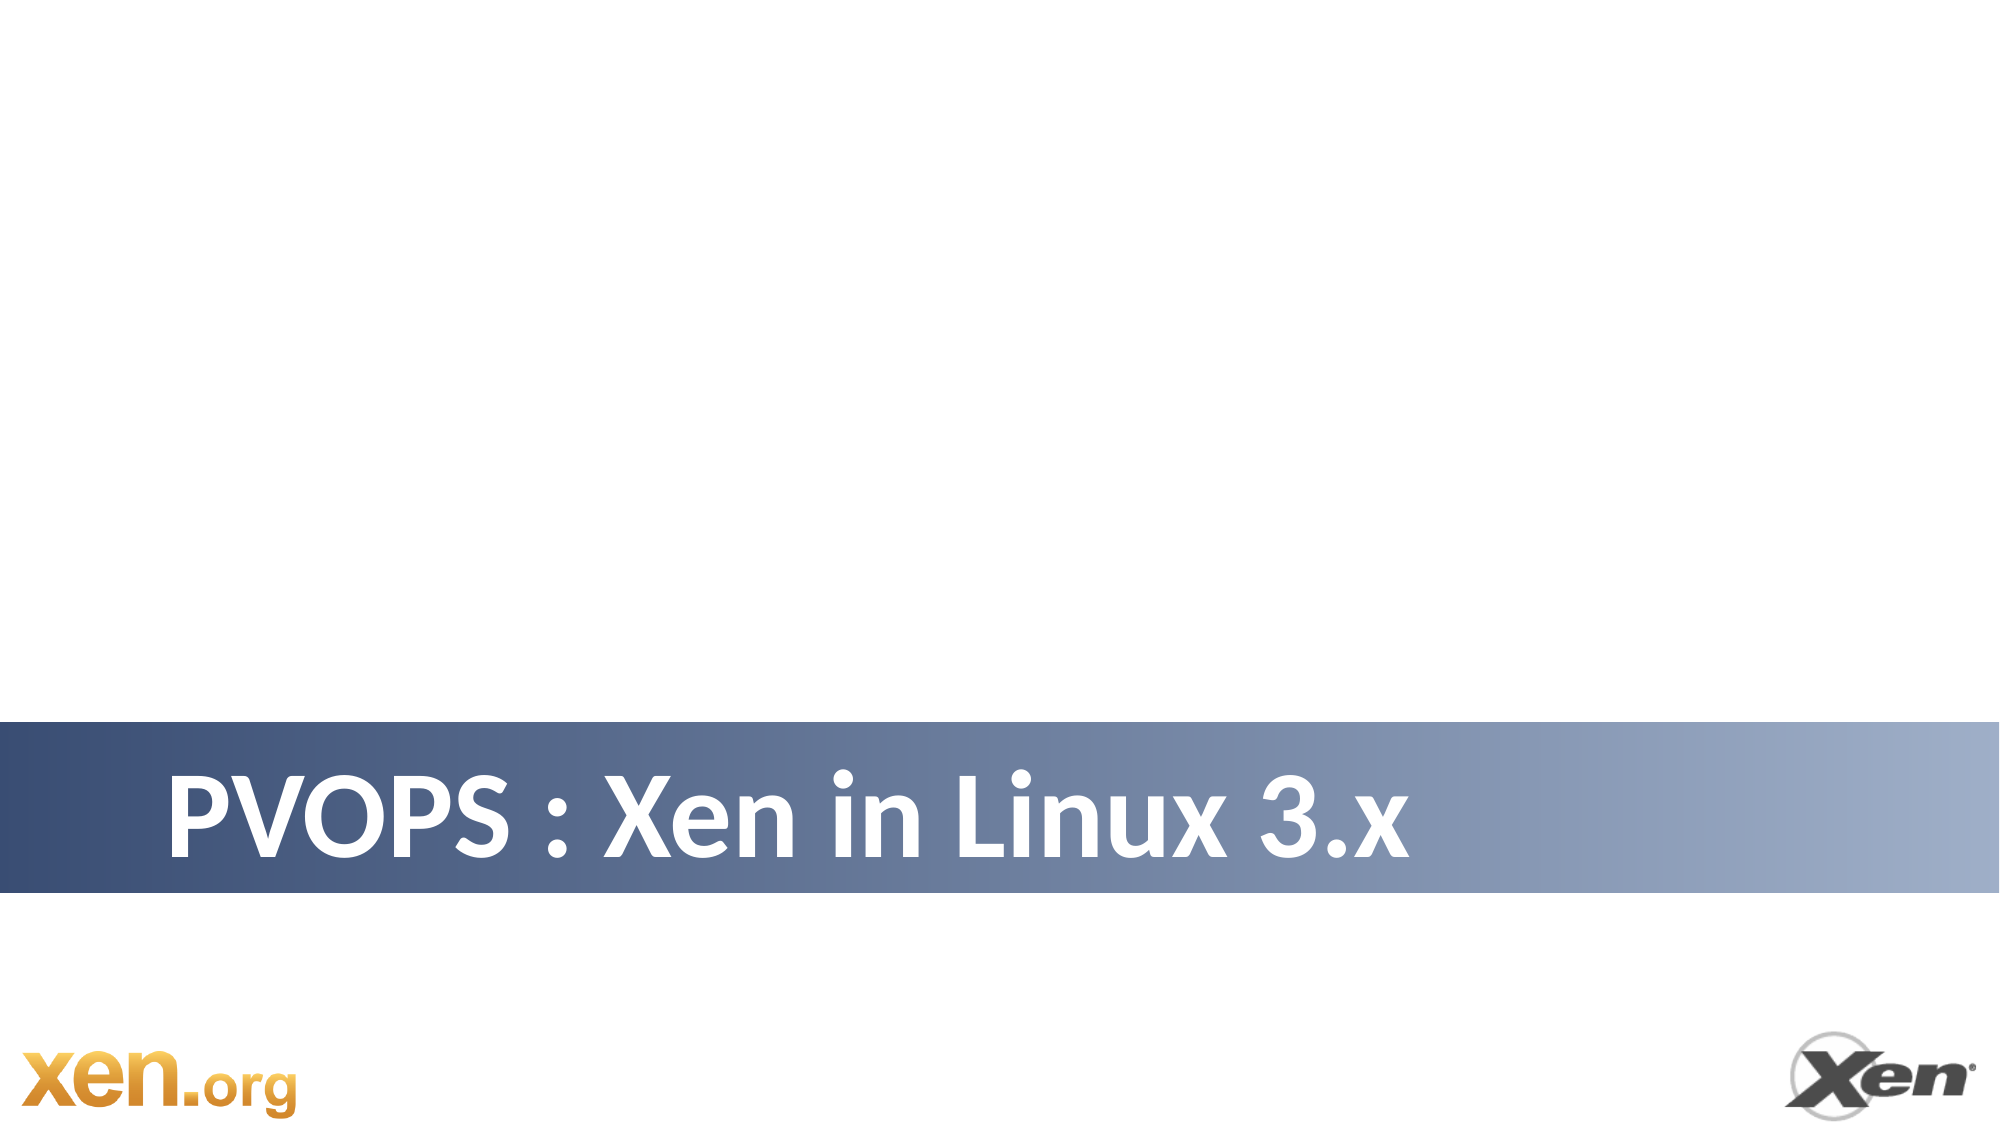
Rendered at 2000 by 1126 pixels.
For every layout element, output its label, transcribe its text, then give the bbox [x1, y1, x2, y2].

title PVOPS : Xen in Linux 3.x [149, 743, 1850, 871]
table_cell Dom0 OS: CentOS, Debian, Fedora, NetBSD, OpenSuse, RHEL 5.x, Solaris 11, … [1779, 1030, 1989, 1126]
picture [19, 1051, 303, 1123]
